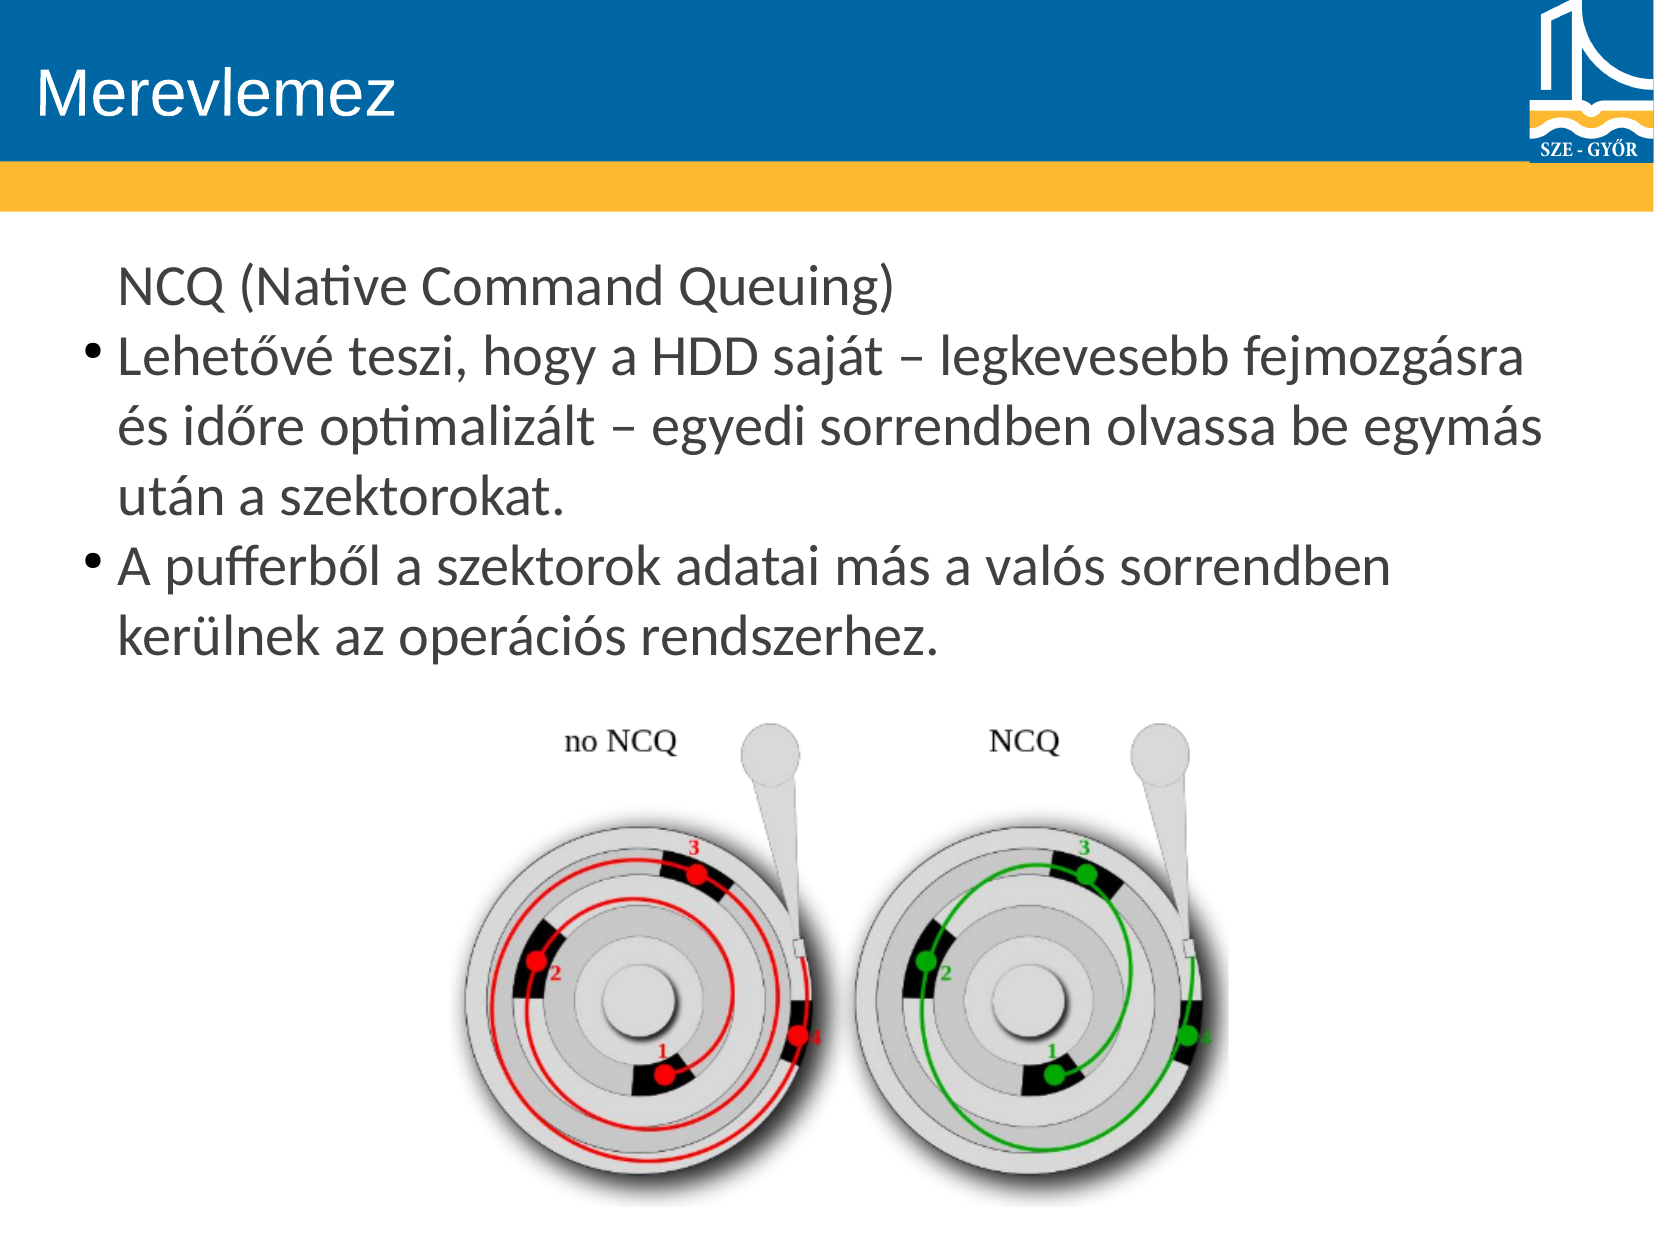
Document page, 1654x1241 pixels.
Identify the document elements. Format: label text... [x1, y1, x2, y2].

text_box Merevlemez [34, 48, 1524, 144]
picture [413, 708, 1243, 1208]
picture [1529, 0, 1654, 163]
text_box NCQ (Native Command Queuing) Lehetővé teszi, hogy a HDD saját – legkevesebb fejmozgásra és időre optimalizált – egyedi sorrendben olvassa be egymás után a szektorokat. A pufferből a szektorok adatai más a valós sorrendben kerülnek az operációs rendszerhez. [82, 247, 1571, 1198]
